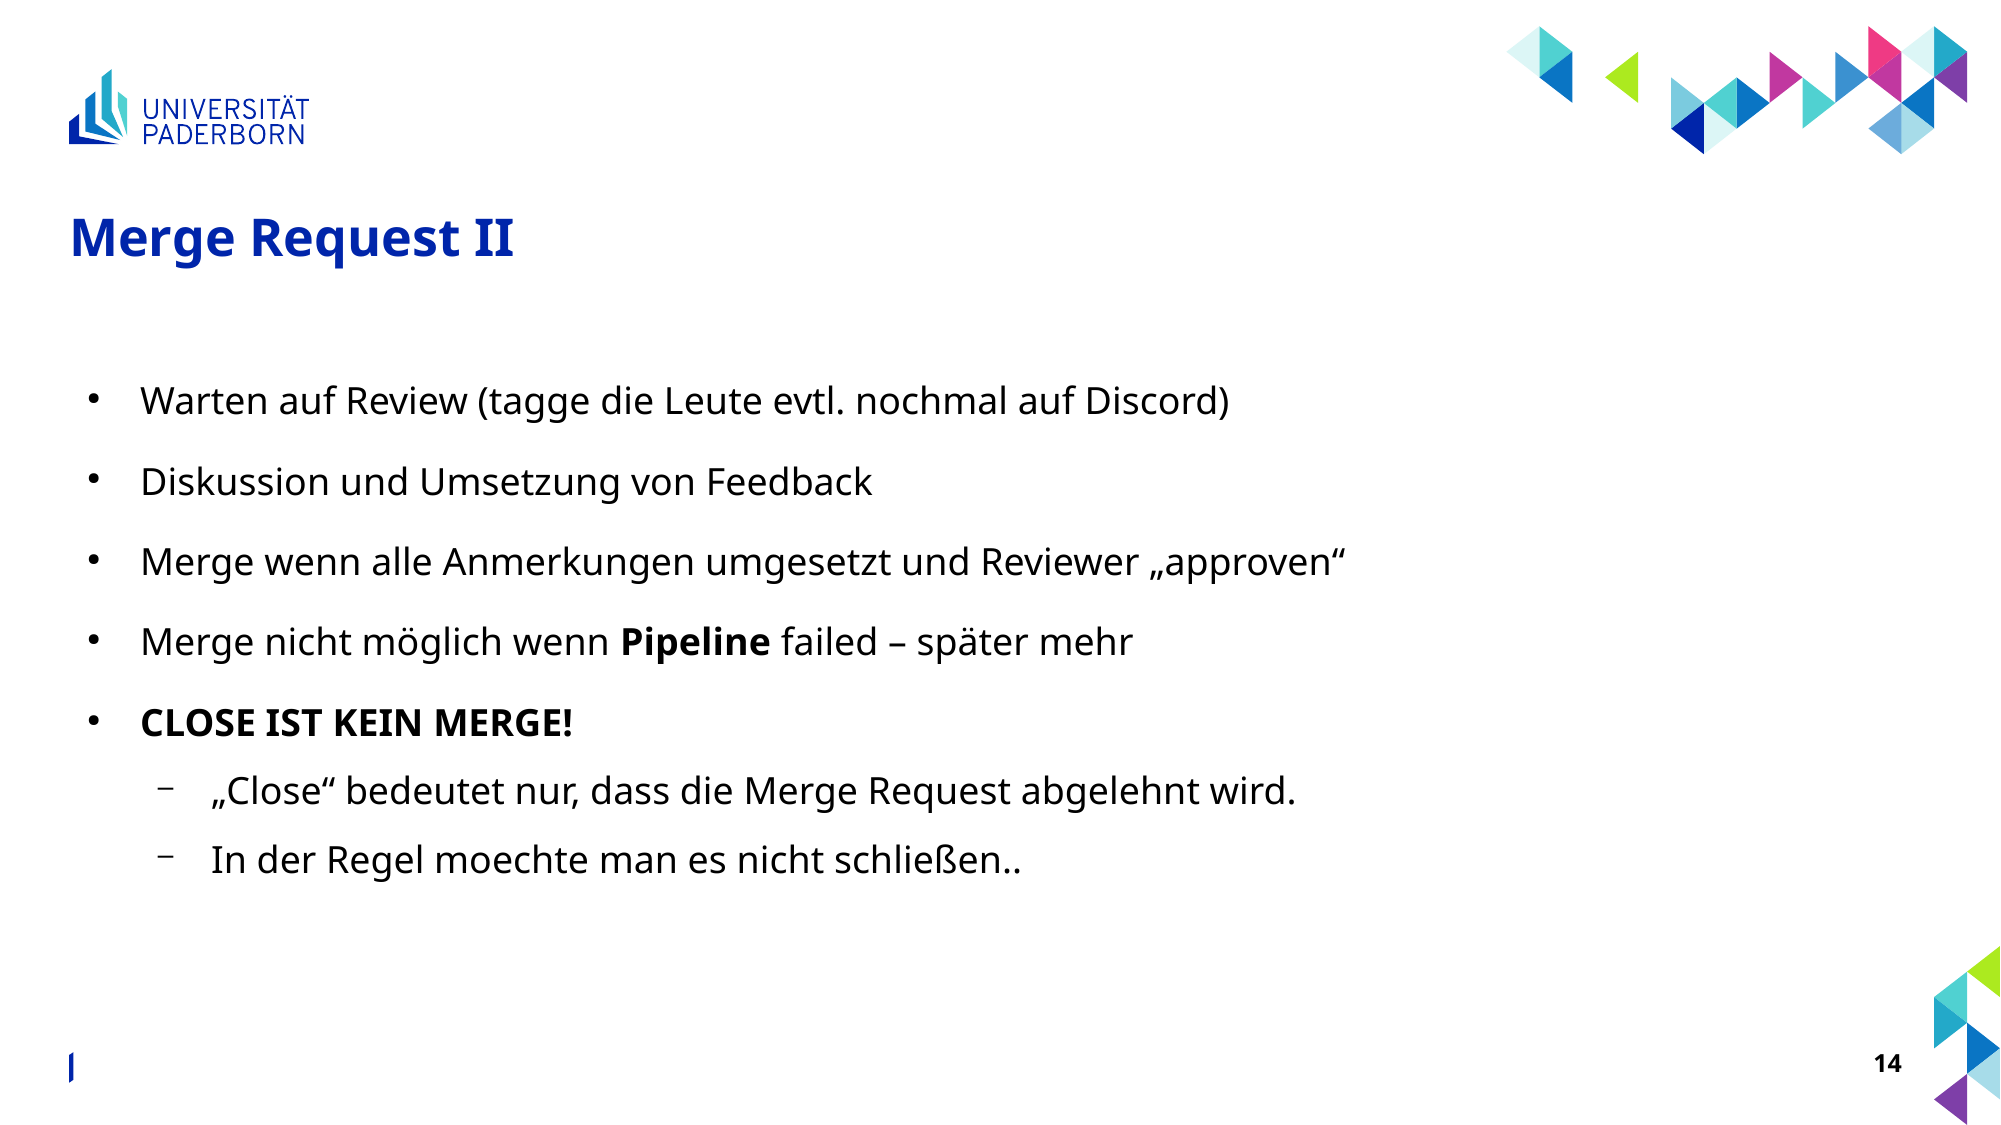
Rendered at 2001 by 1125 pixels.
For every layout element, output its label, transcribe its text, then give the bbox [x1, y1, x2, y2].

list Warten auf Review (tagge die Leute evtl. nochmal auf Discord) Diskussion und Umsetzung von Feedback Merge wenn alle Anmerkungen umgesetzt und Reviewer „approven“ Merge nicht möglich wenn Pipeline failed – später mehr CLOSE IST KEIN MERGE! „Close“ bedeutet nur, dass die Merge Request abgelehnt wird. In der Regel moechte man es nicht schließen.. [69, 371, 1838, 998]
title Merge Request II [69, 204, 1931, 347]
